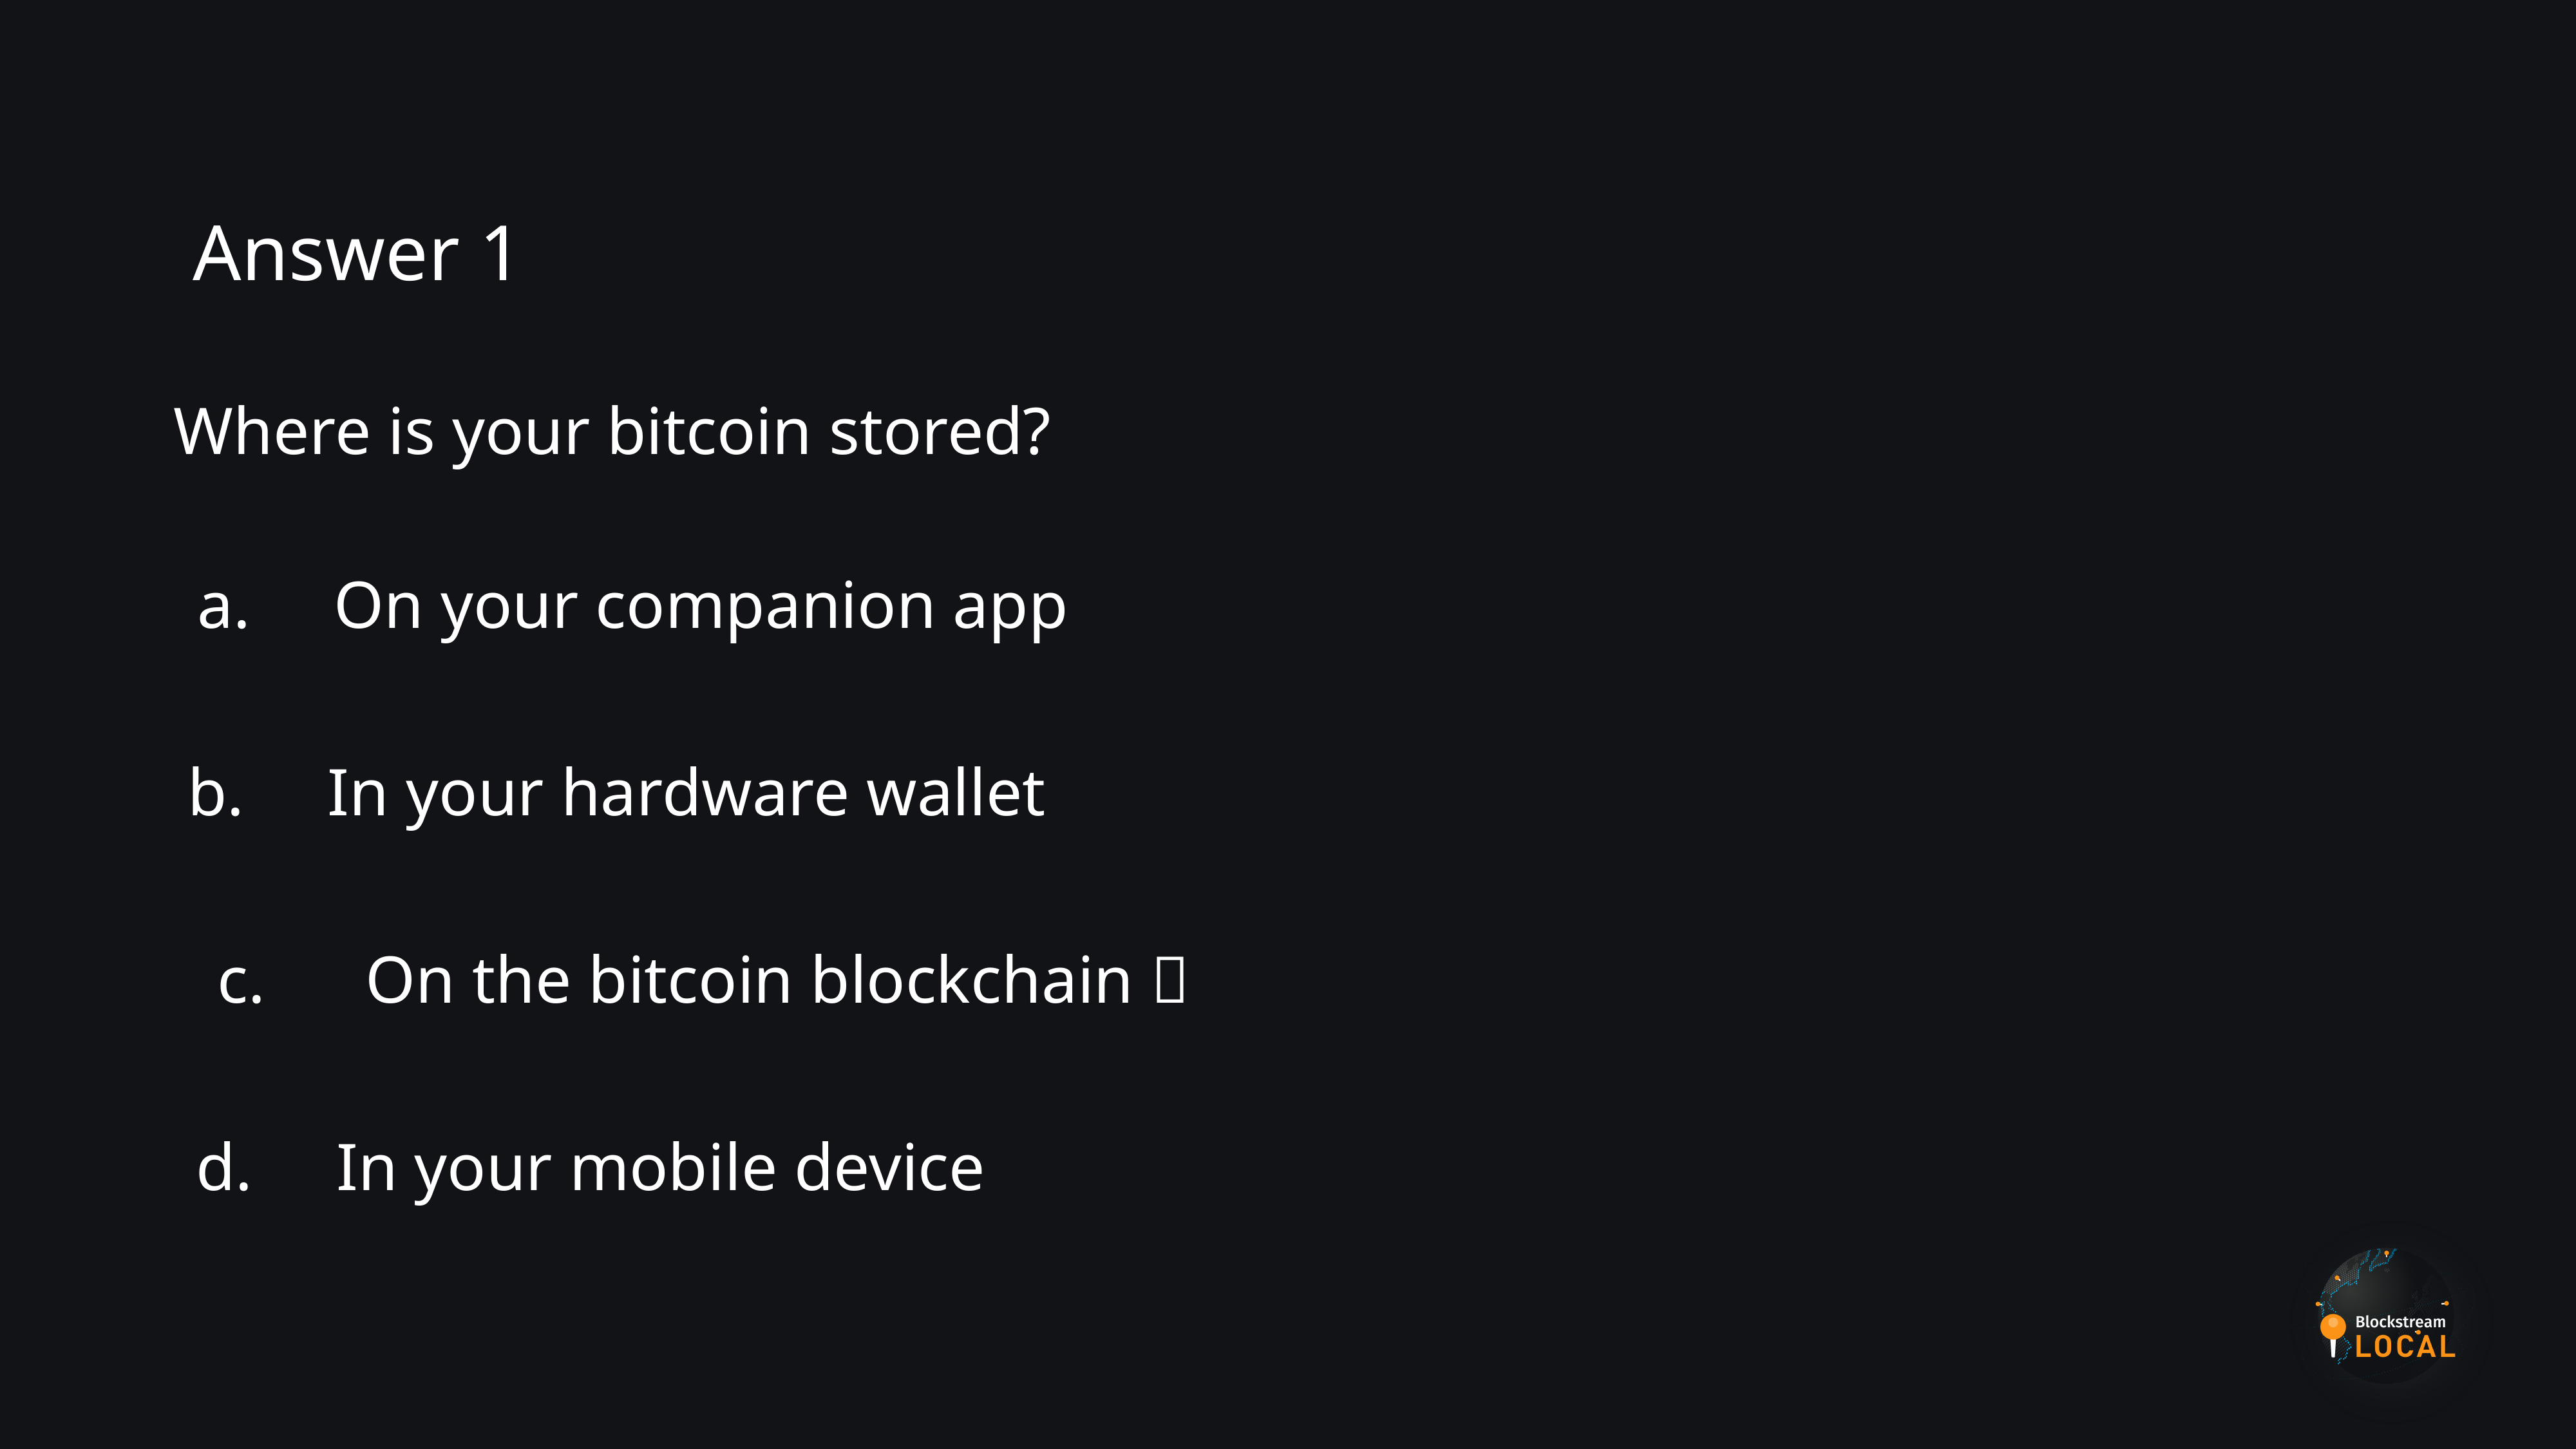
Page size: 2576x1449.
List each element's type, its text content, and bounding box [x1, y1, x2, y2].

text_box a. On your companion app [0, 549, 1374, 674]
list Answer 1 [180, 188, 1688, 314]
picture [2253, 1180, 2523, 1449]
text_box d. In your mobile device [0, 1111, 1332, 1236]
text_box c. On the bitcoin blockchain ✅ [0, 923, 1444, 1048]
text_box Where is your bitcoin stored? [0, 374, 1354, 500]
text_box b. In your hardware wallet [0, 736, 1358, 861]
